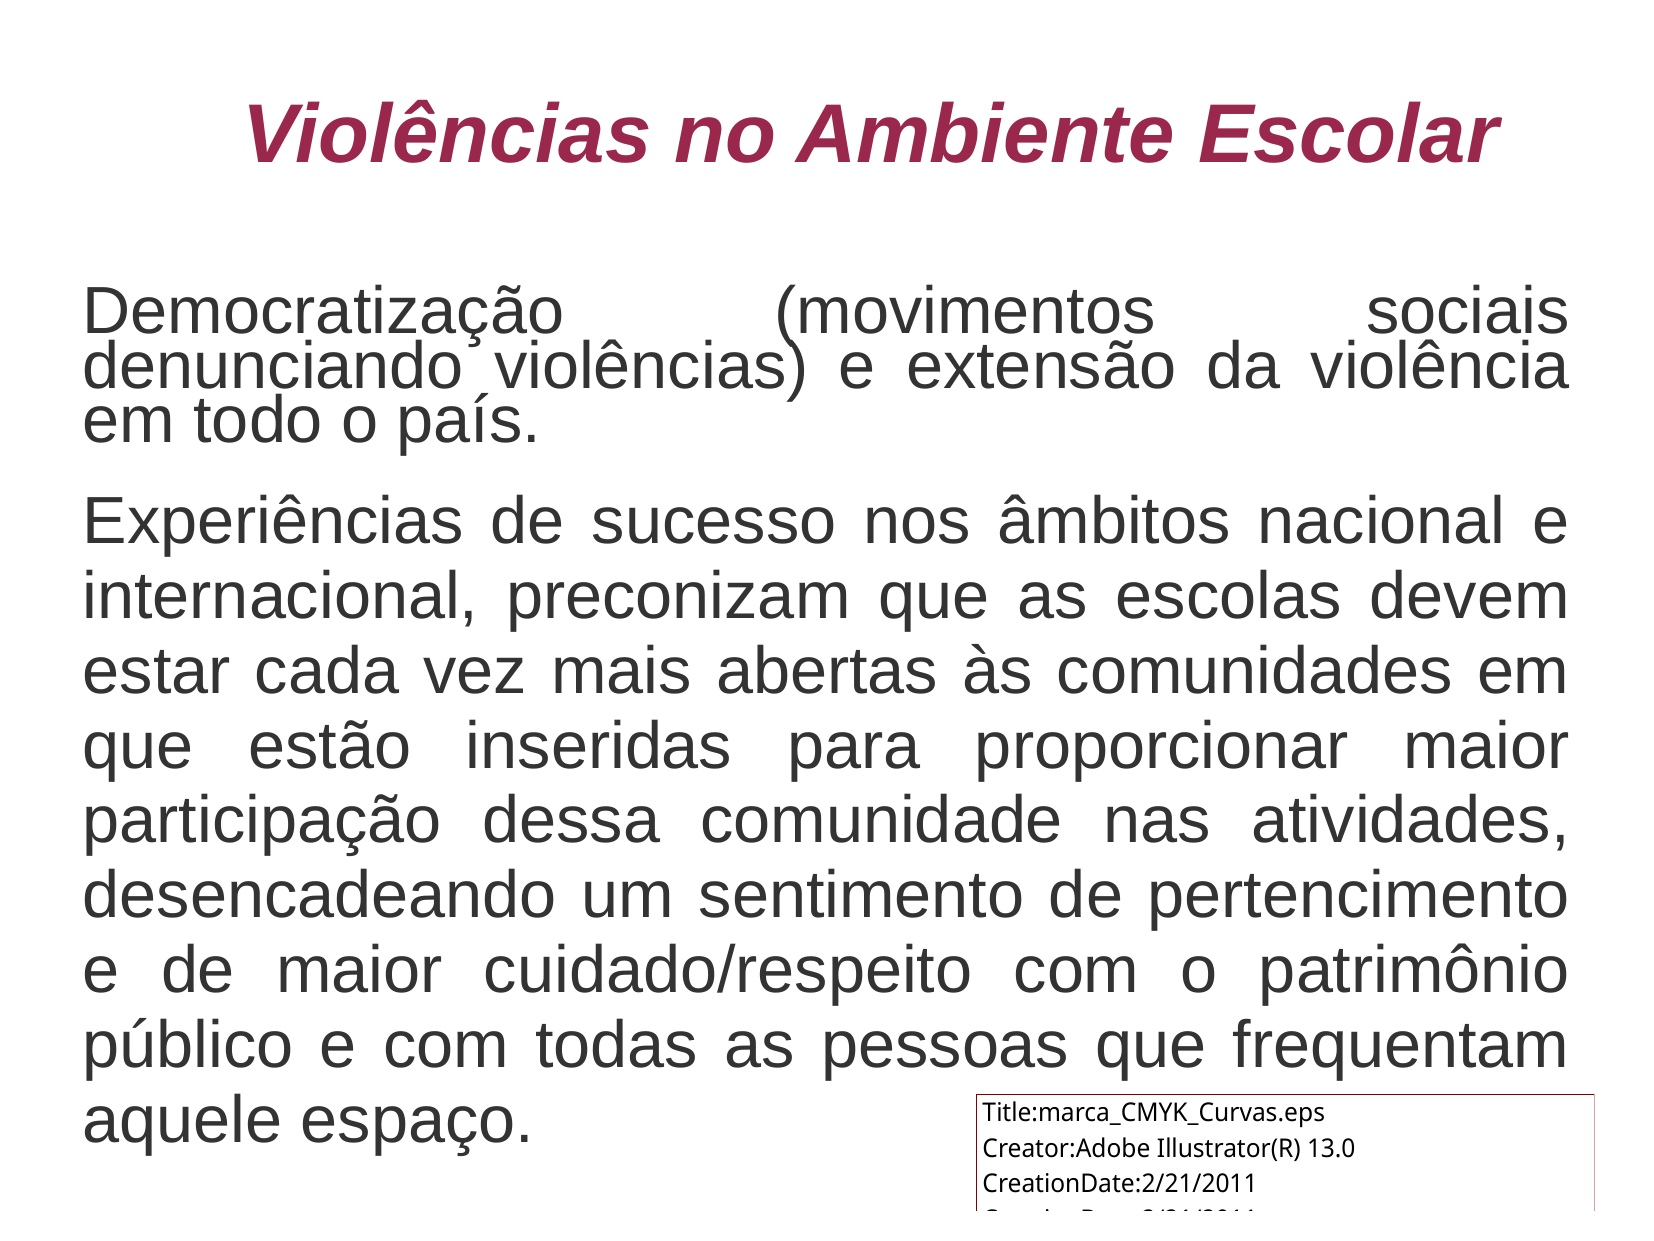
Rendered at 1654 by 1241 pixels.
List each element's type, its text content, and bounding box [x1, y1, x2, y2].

list Democratização (movimentos sociais denunciando violências) e extensão da violência em todo o país. Experiências de sucesso nos âmbitos nacional e internacional, preconizam que as escolas devem estar cada vez mais abertas às comunidades em que estão inseridas para proporcionar maior participação dessa comunidade nas atividades, desencadeando um sentimento de pertencimento e de maior cuidado/respeito com o patrimônio público e com todas as pessoas que frequentam aquele espaço. Os estudos feitos sobre violência nas escolas apontam, basicamente, para dois tipos de análises sobre o fenômeno: a) “violência vem de fora, portanto, deve ser exteriorizada”; b) “violência está dentro de cada um de nós, portanto, devemos lidar com ela dentro de nós”; [82, 290, 1571, 1109]
title Violências no Ambiente Escolar [177, 0, 1565, 266]
